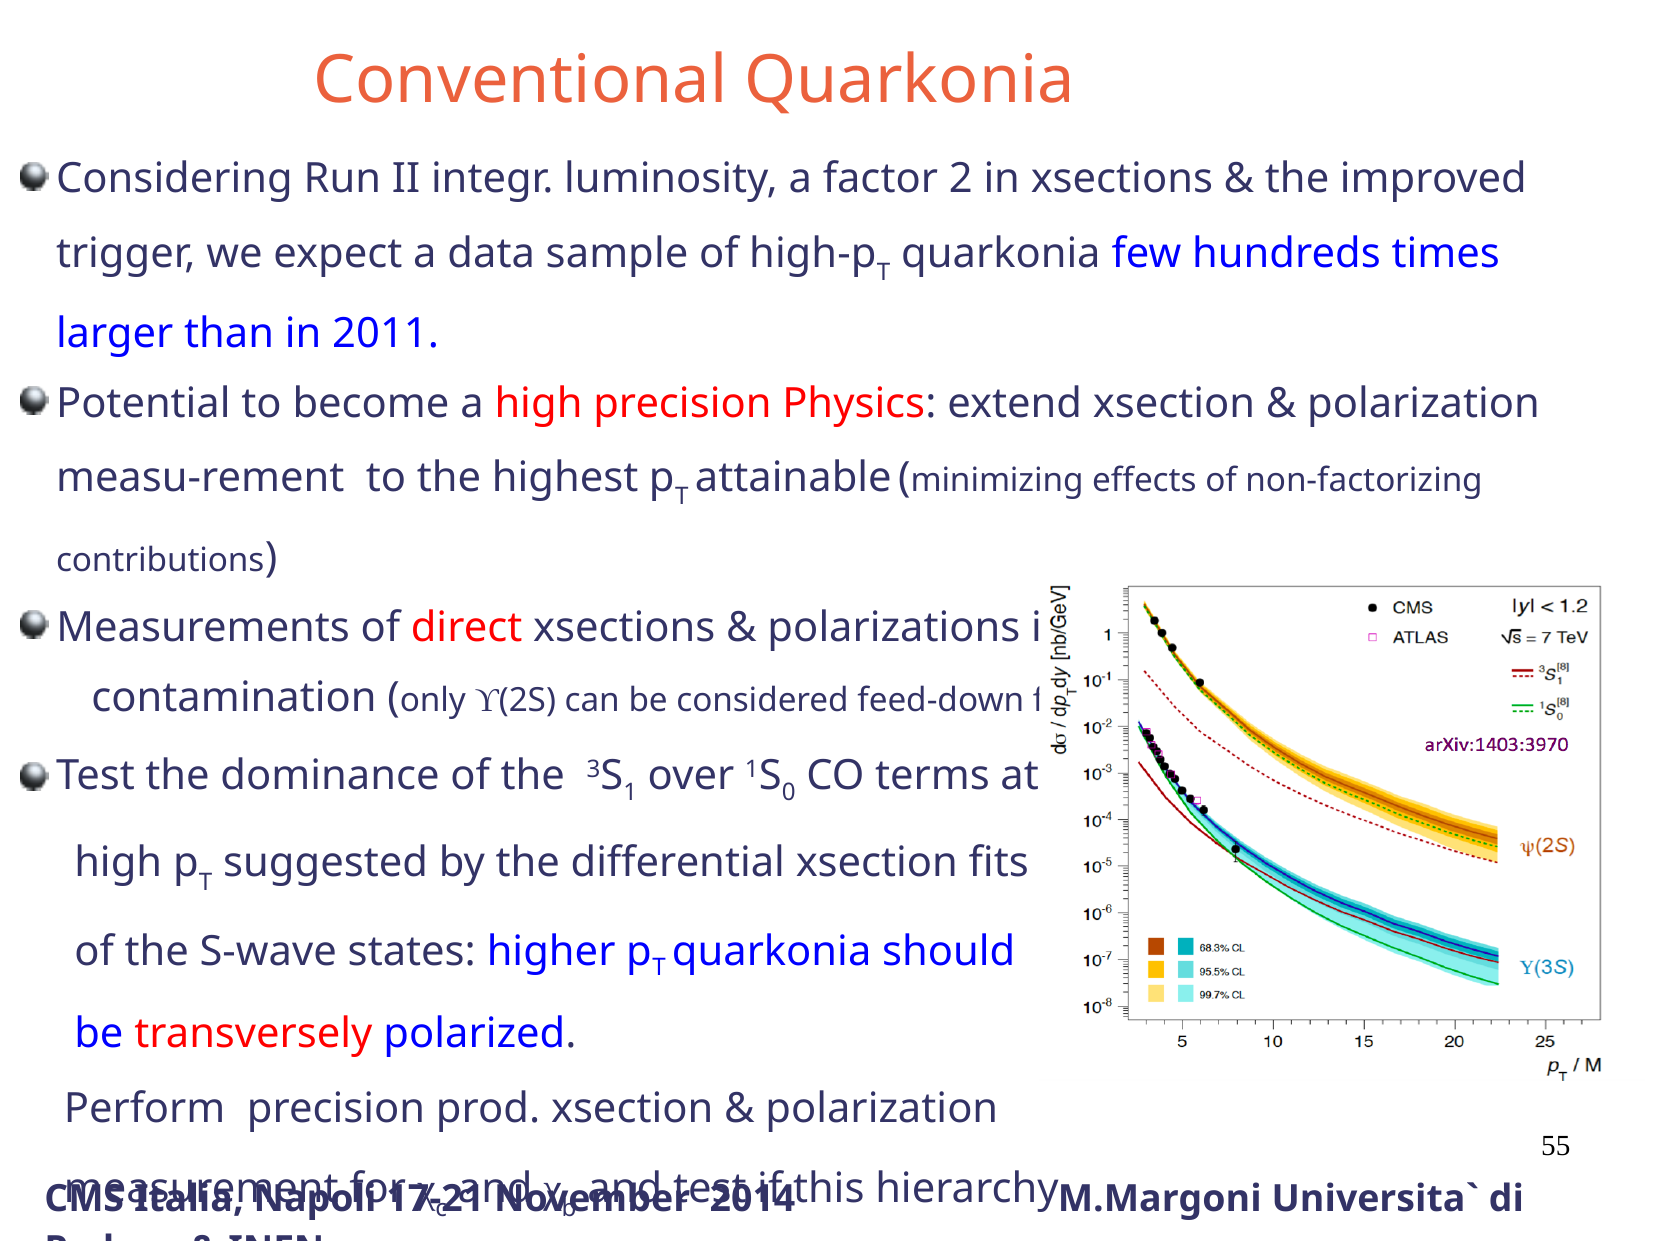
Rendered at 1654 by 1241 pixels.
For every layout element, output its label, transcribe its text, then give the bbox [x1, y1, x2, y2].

picture [20, 386, 49, 415]
picture [20, 162, 49, 191]
picture [1039, 572, 1645, 1081]
text_box Conventional Quarkonia [17, 23, 1654, 139]
picture [20, 762, 49, 791]
picture [20, 610, 49, 639]
text_box Considering Run II integr. luminosity, a factor 2 in xsections & the improved trigger, we expect a data sample of high-pT quarkonia few hundreds times larger than in 2011. Potential to become a high precision Physics: extend xsection & polarization measu-rement to the highest pT attainable (minimizing effects of non-factorizing contributions) Measurements of direct xsections & polarizations in order to avoid feed-down contamination (only ϒ(2S) can be considered feed-down free) Test the dominance of the 3S1 over 1S0 CO terms at high pT suggested by the differential xsection fits of the S-wave states: higher pT quarkonia should be transversely polarized. Perform precision prod. xsection & polarization measurement for χc and χb and test if this hierarchy among CO contributions holds for P-wave states as well [5, 123, 1642, 1122]
text_box <numero> [1185, 1129, 1571, 1163]
text_box CMS Italia, Napoli 17-21 November 2014 M.Margoni Universita` di Padova & INFN [29, 1163, 1625, 1237]
